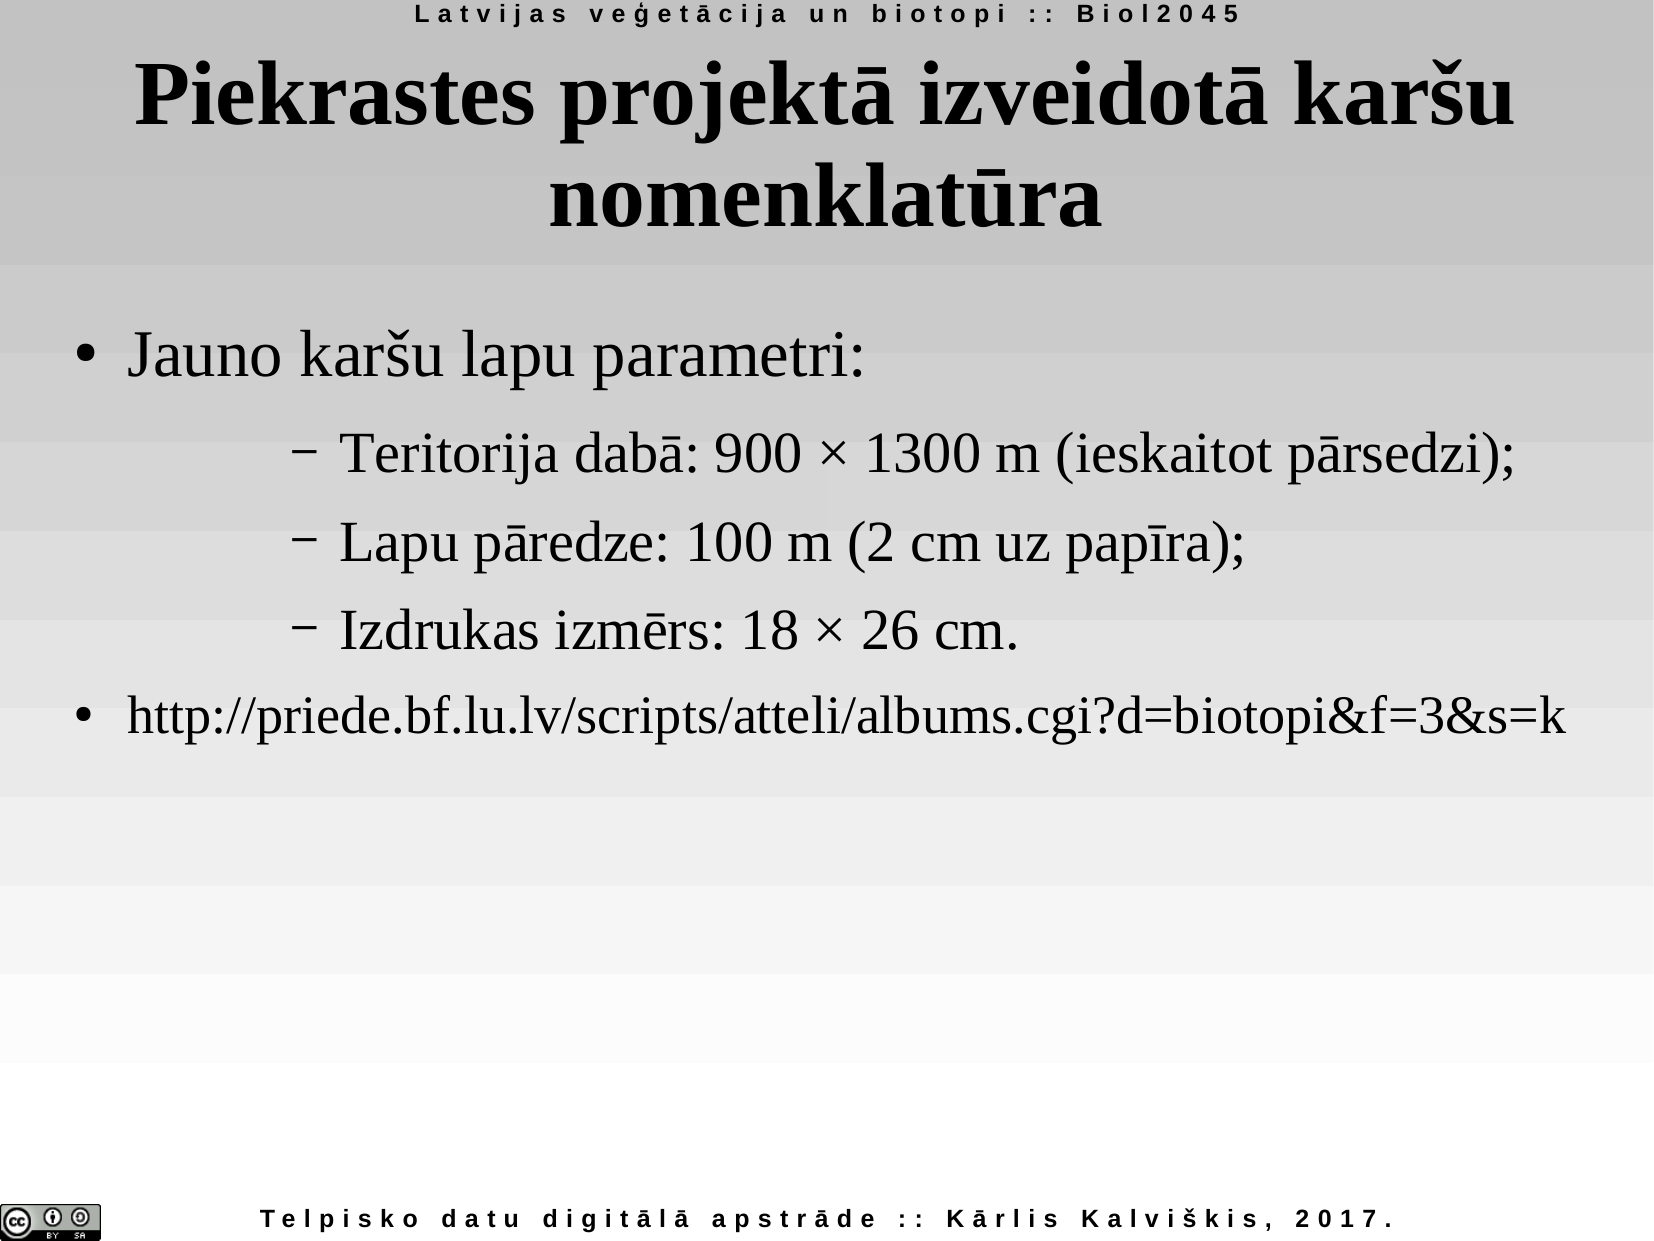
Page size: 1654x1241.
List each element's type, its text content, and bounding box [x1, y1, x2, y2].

title Piekrastes projektā izveidotā karšu nomenklatūra [0, 1, 1654, 287]
list Jauno karšu lapu parametri: Teritorija dabā: 900 × 1300 m (ieskaitot pārsedzi); Lapu pāredze: 100 m (2 cm uz papīra); Izdrukas izmērs: 18 × 26 cm. http://priede.bf.lu.lv/scripts/atteli/albums.cgi?d=biotopi&f=3&s=k [56, 317, 1600, 1175]
picture [0, 287, 1654, 1241]
